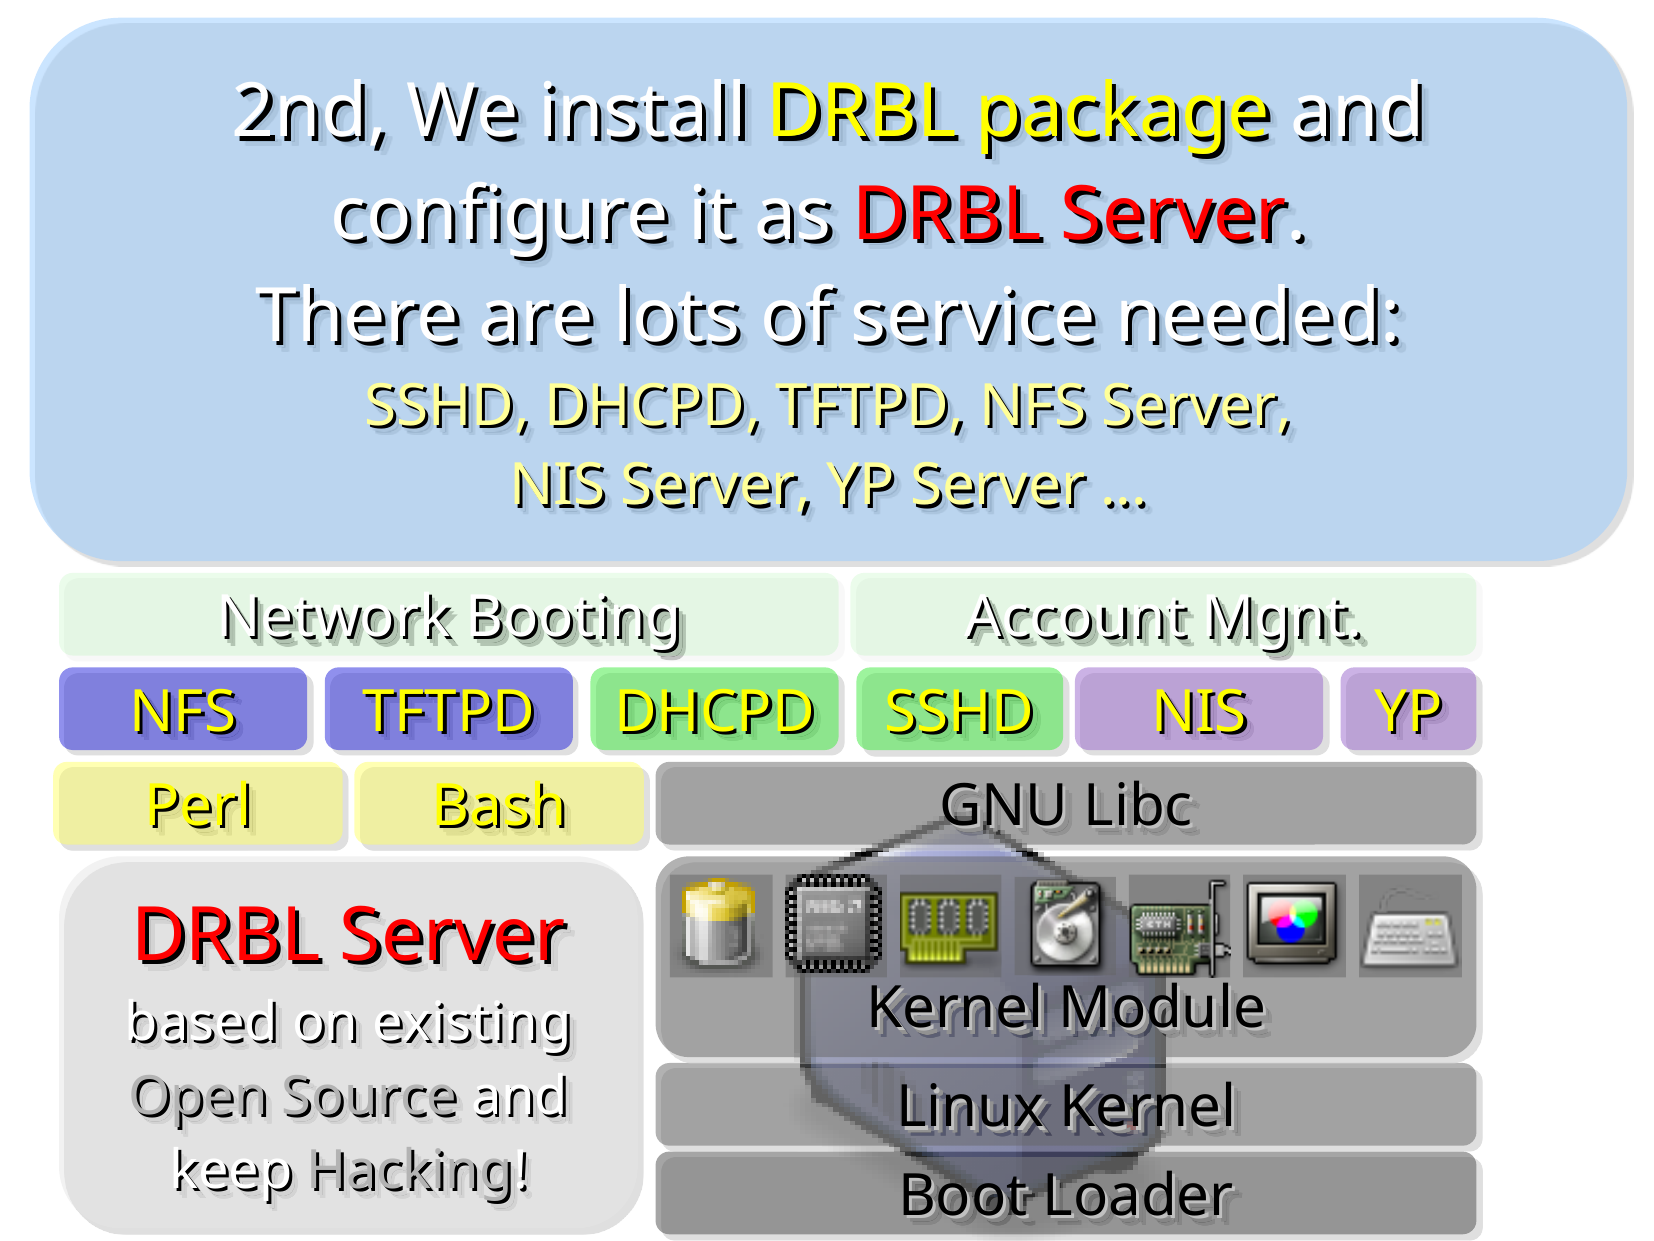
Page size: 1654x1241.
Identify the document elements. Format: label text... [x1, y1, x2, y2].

text_box Kernel Module [655, 856, 1477, 1058]
picture [1014, 876, 1116, 976]
text_box Network Booting [59, 572, 839, 656]
text_box DHCPD [590, 667, 839, 751]
picture [1359, 874, 1462, 978]
picture [900, 874, 1002, 978]
text_box NIS [1074, 667, 1324, 751]
text_box SSHD [856, 667, 1064, 751]
text_box DRBL Server based on existing Open Source and keep Hacking! [59, 856, 638, 1229]
text_box NFS [59, 667, 308, 751]
text_box Bash [354, 761, 644, 845]
text_box Linux Kernel [655, 1062, 1477, 1146]
text_box Perl [53, 761, 343, 845]
picture [767, 845, 1211, 856]
text_box Boot Loader [655, 1151, 1477, 1235]
picture [767, 1235, 1211, 1241]
picture [767, 1146, 1211, 1151]
picture [1128, 874, 1231, 978]
picture [767, 1058, 1211, 1062]
picture [669, 874, 773, 978]
text_box TFTPD [324, 667, 573, 751]
text_box 2nd, We install DRBL package and configure it as DRBL Server. There are lots of service needed: SSHD, DHCPD, TFTPD, NFS Server, NIS Server, YP Server ... [29, 17, 1628, 562]
picture [1243, 874, 1346, 978]
text_box GNU Libc [655, 761, 1477, 845]
text_box YP [1340, 667, 1477, 751]
picture [785, 874, 887, 978]
text_box Account Mgnt. [850, 572, 1477, 656]
